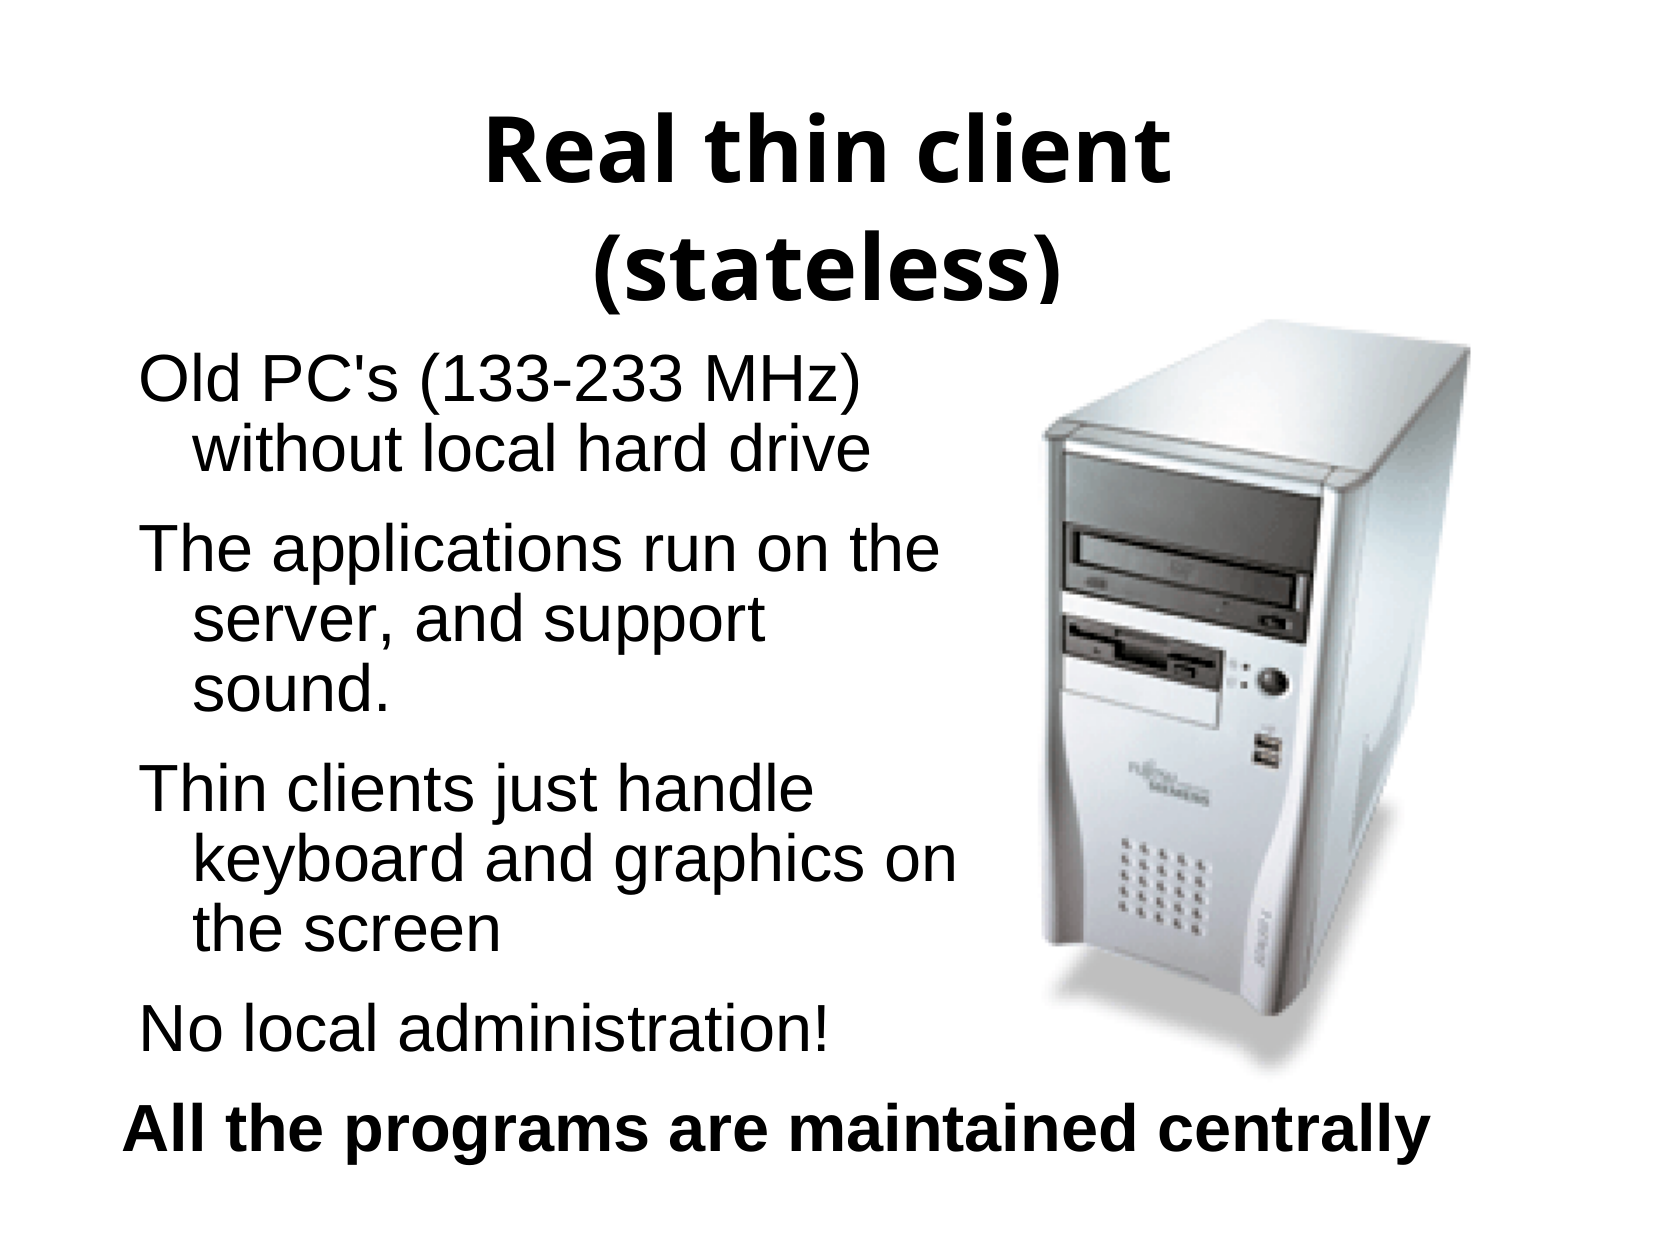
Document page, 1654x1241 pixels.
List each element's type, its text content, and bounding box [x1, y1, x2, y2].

text_box All the programs are maintained centrally [121, 1091, 1540, 1210]
list Old PC's (133-233 MHz) without local hard drive The applications run on the server, and support sound. Thin clients just handle keyboard and graphics on the screen No local administration! [121, 344, 966, 1071]
title Real thin client (stateless) [121, 80, 1534, 333]
picture [1021, 304, 1476, 1086]
